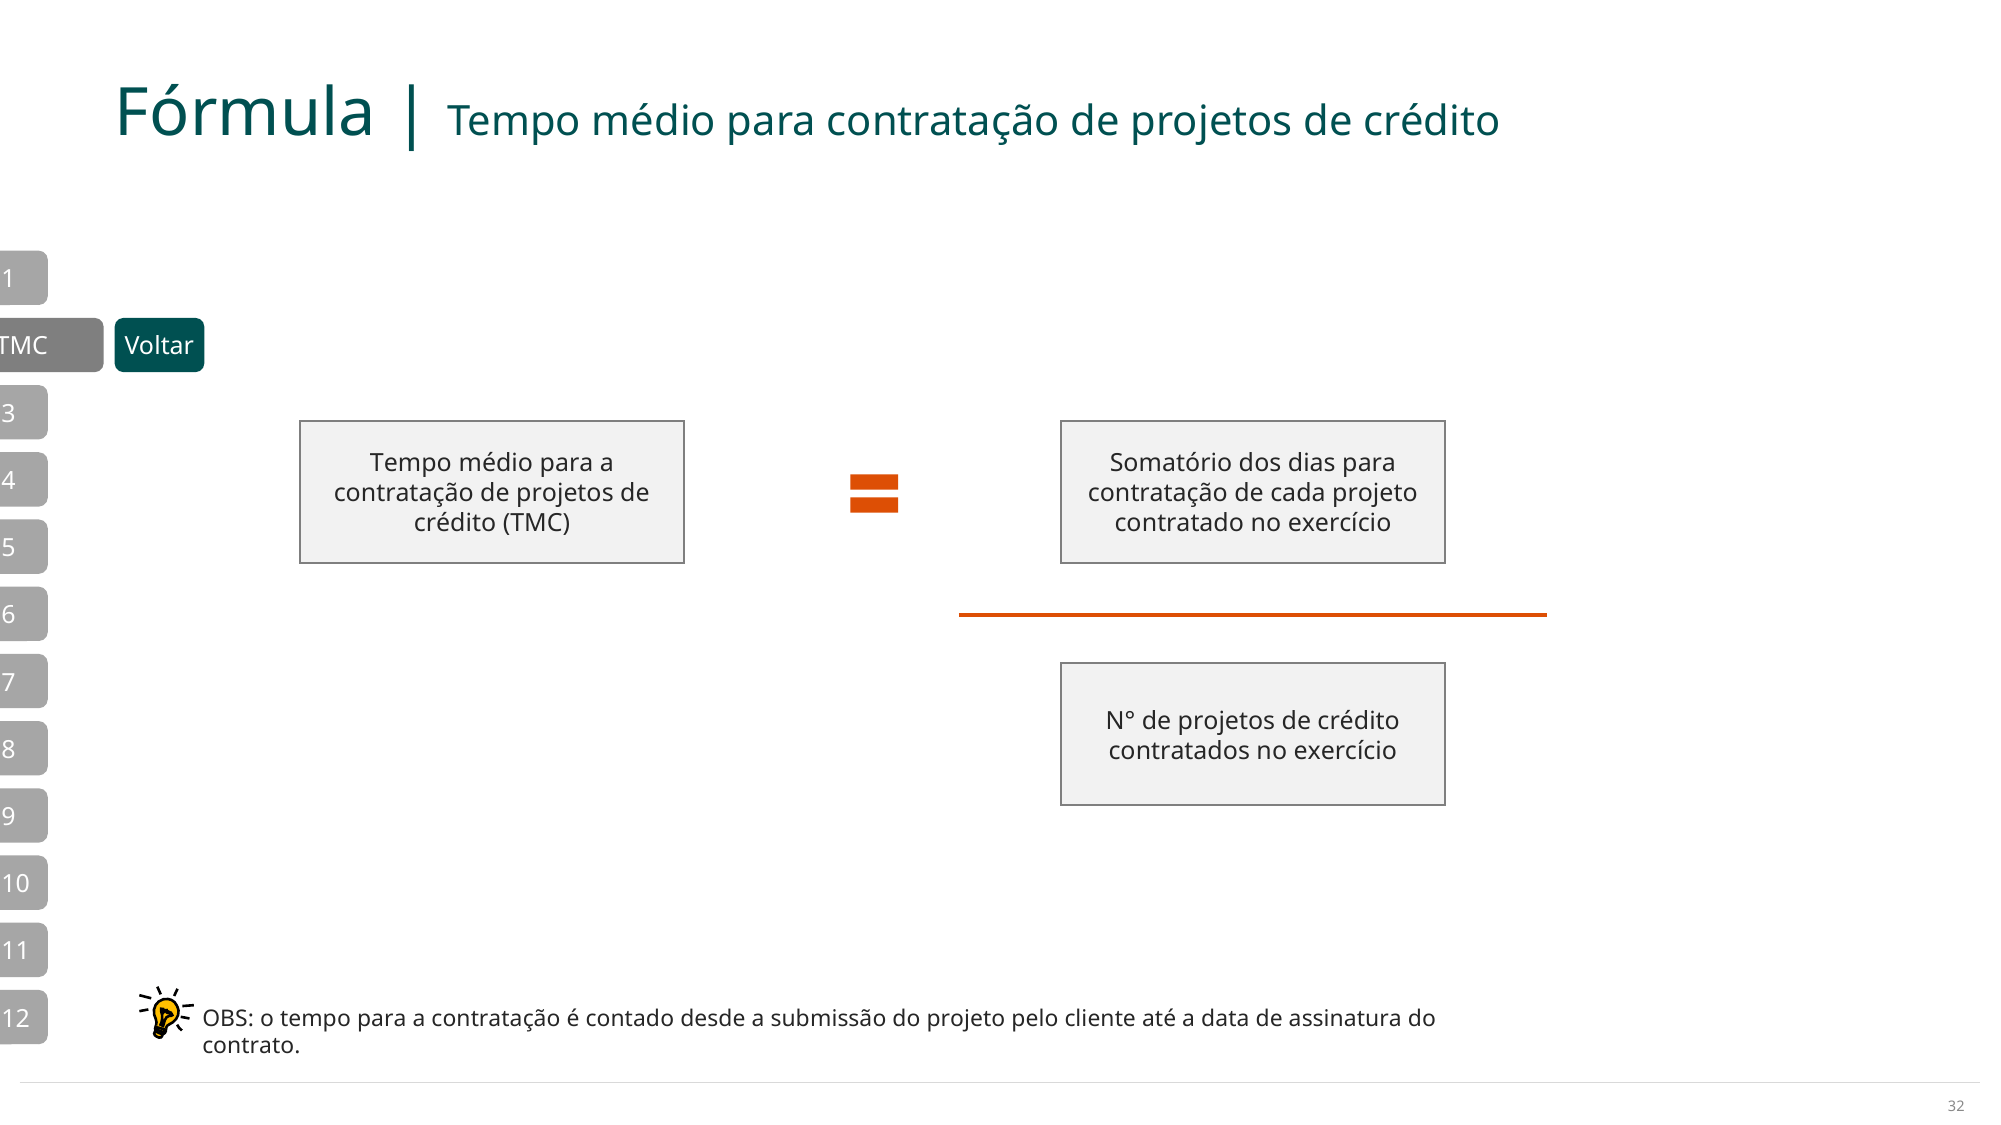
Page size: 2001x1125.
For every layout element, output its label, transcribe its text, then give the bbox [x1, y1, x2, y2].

text_box OBS: o tempo para a contratação é contado desde a submissão do projeto pelo cliente até a data de assinatura do contrato. [187, 996, 1528, 1041]
text_box 11 [0, 922, 48, 978]
text_box TMC [0, 317, 104, 373]
text_box 3 [0, 385, 48, 440]
text_box 7 [0, 653, 48, 709]
text_box Somatório dos dias para contratação de cada projeto contratado no exercício [1061, 421, 1445, 563]
text_box 9 [0, 788, 48, 843]
text_box 1 [0, 250, 48, 306]
text_box Tempo médio para a contratação de projetos de crédito (TMC) [300, 421, 684, 563]
text_box [850, 474, 899, 490]
text_box 12 [0, 989, 48, 1045]
text_box 5 [0, 519, 48, 574]
text_box [139, 995, 152, 999]
text_box [850, 497, 899, 513]
text_box 8 [0, 721, 48, 776]
title Fórmula | Tempo médio para contratação de projetos de crédito [99, 45, 1900, 173]
text_box 6 [0, 586, 48, 642]
text_box [153, 998, 179, 1038]
text_box Voltar [114, 317, 205, 373]
text_box 4 [0, 452, 48, 507]
text_box 10 [0, 855, 48, 910]
text_box N° de projetos de crédito contratados no exercício [1061, 663, 1445, 805]
